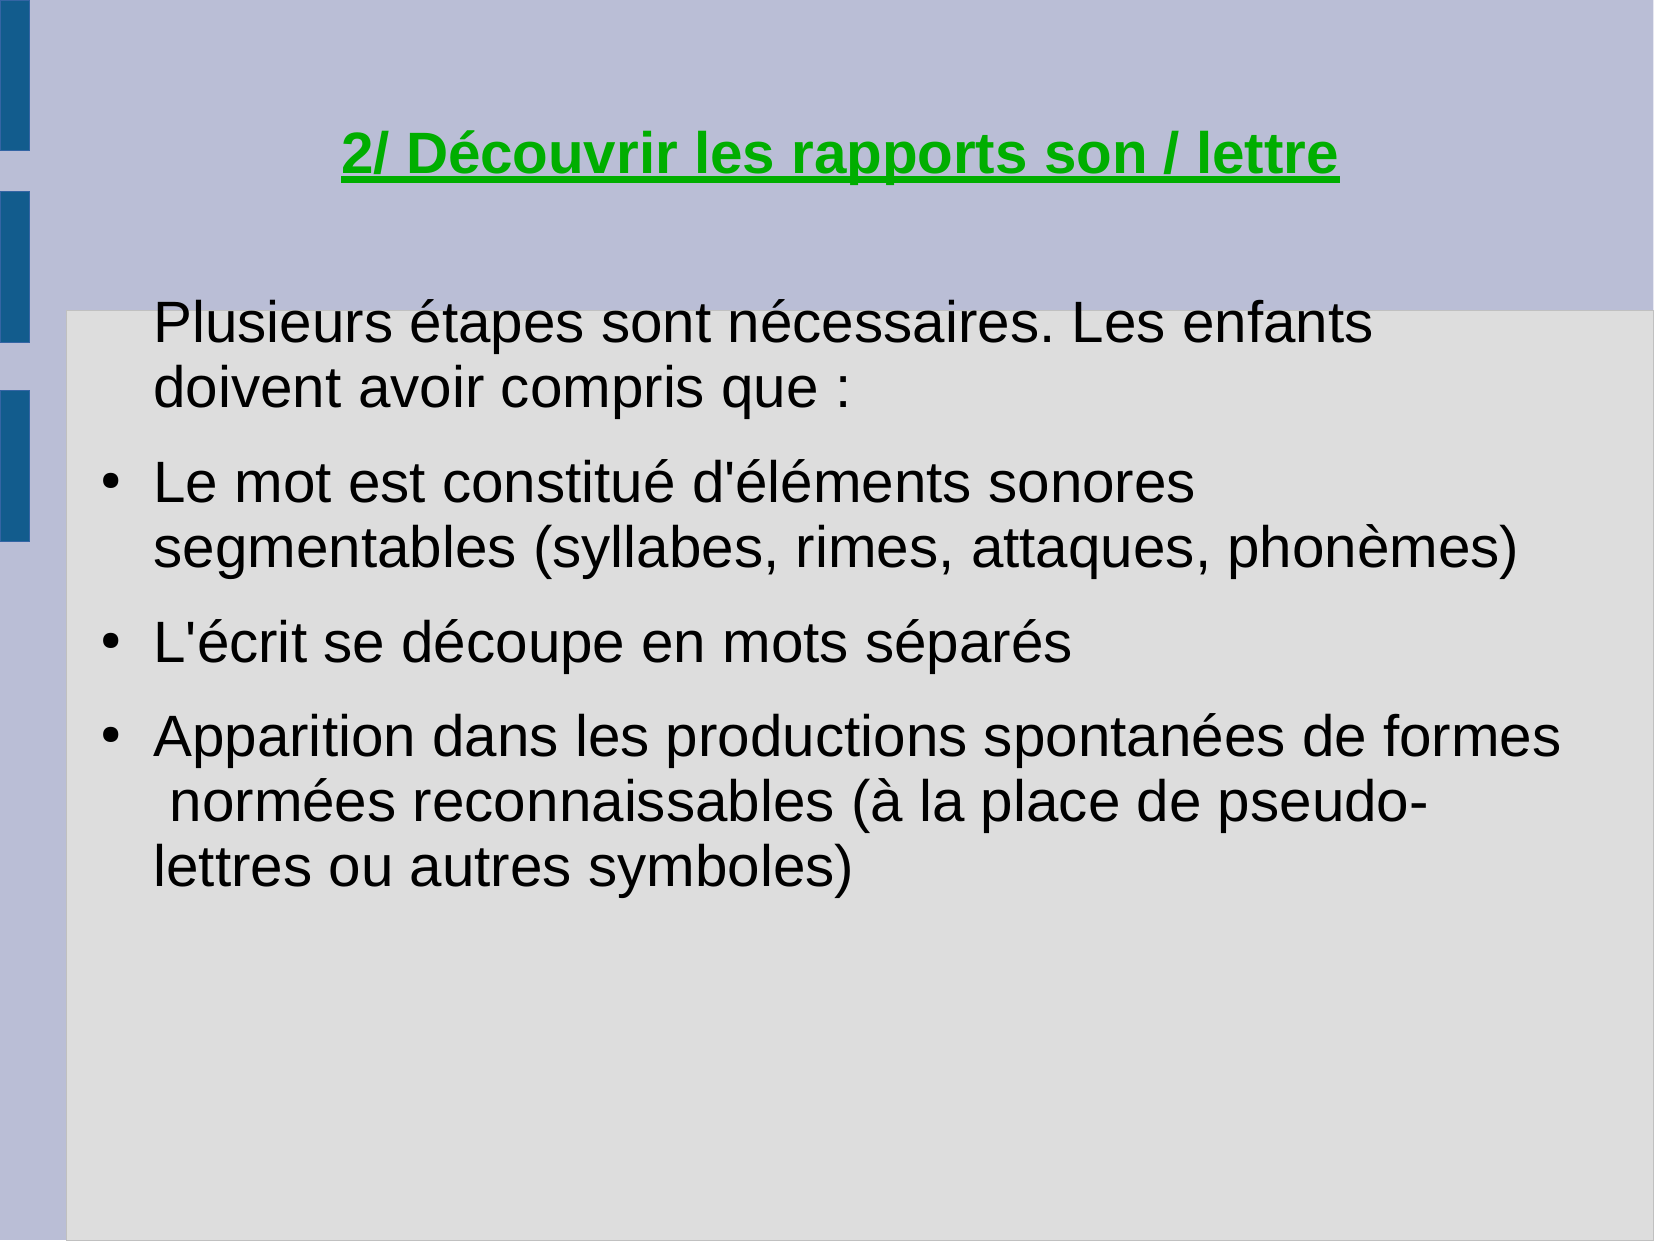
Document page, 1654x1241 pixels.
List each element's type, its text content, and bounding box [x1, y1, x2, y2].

list Plusieurs étapes sont nécessaires. Les enfants doivent avoir compris que : Le mot est constitué d'éléments sonores segmentables (syllabes, rimes, attaques, phonèmes) L'écrit se découpe en mots séparés Apparition dans les productions spontanées de formes normées reconnaissables (à la place de pseudo-lettres ou autres symboles) [82, 290, 1571, 899]
title 2/ Découvrir les rapports son / lettre [82, 49, 1571, 257]
